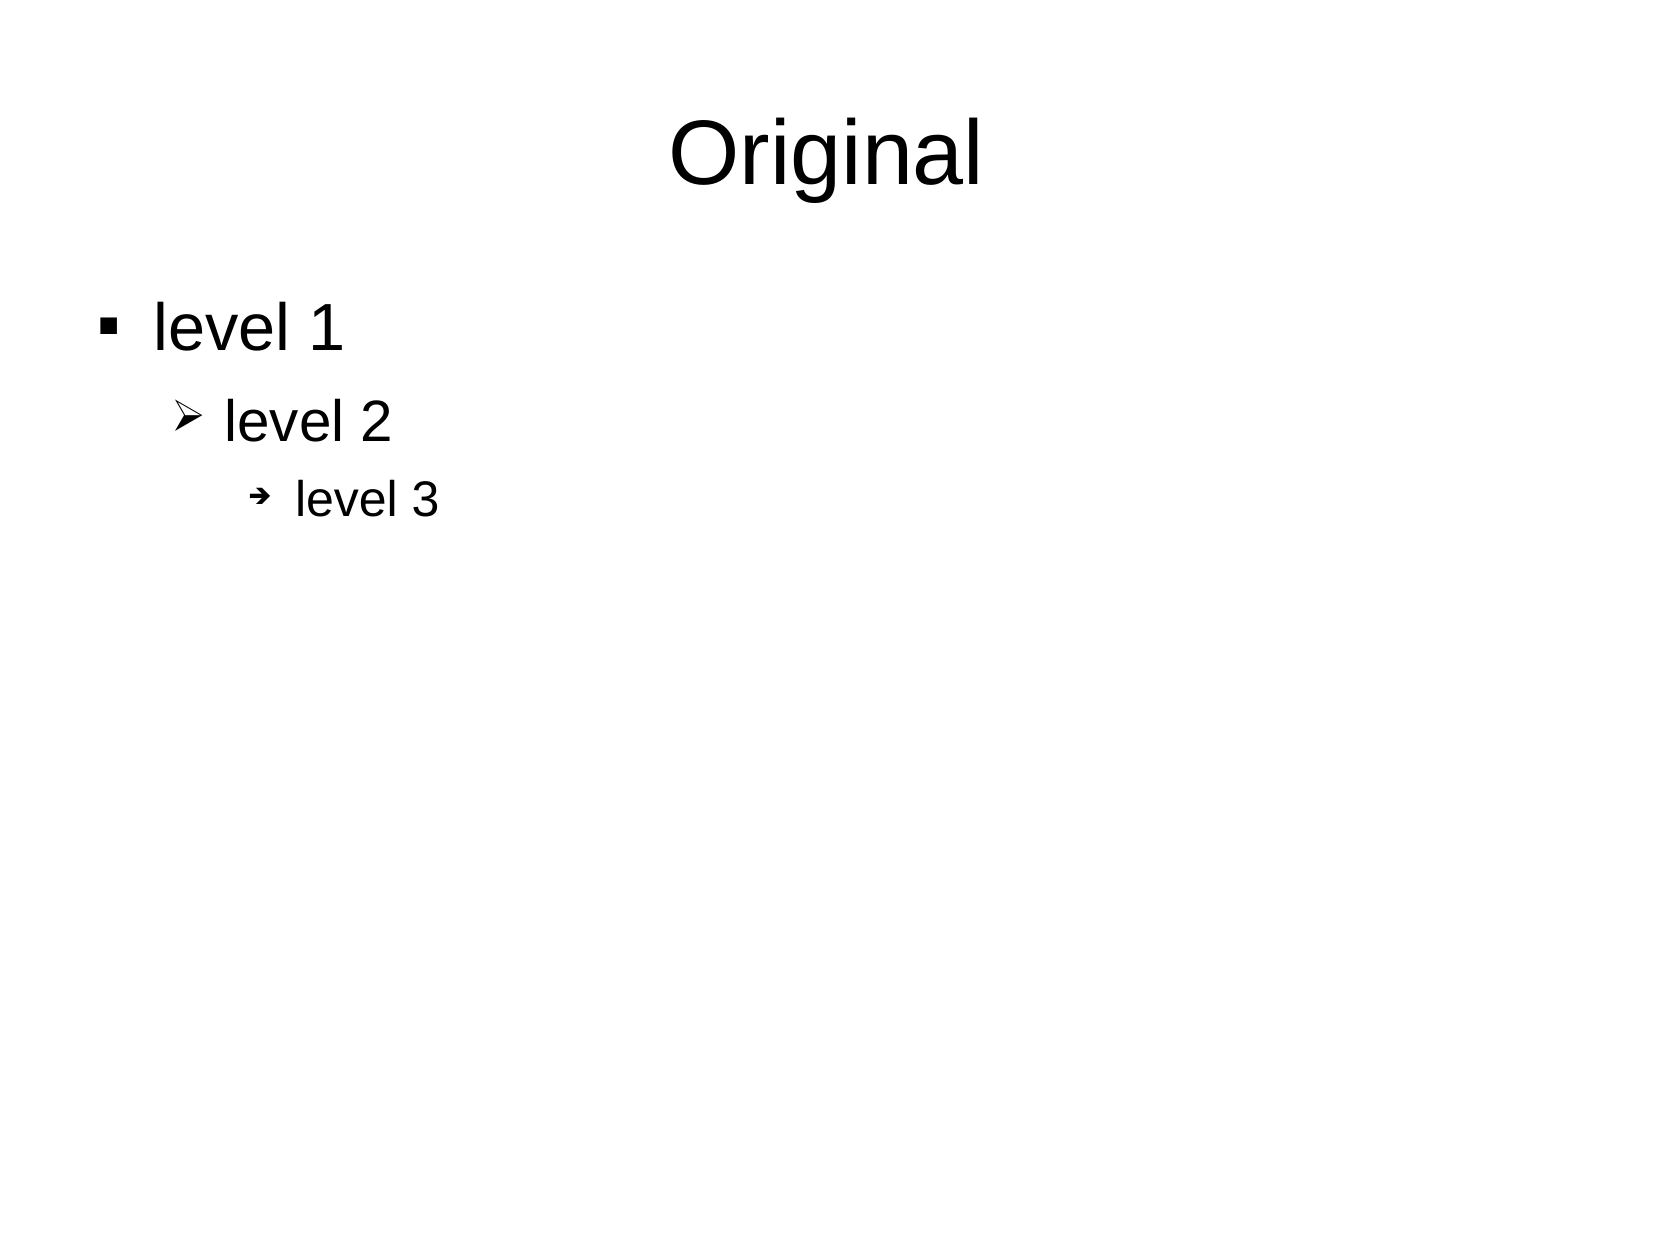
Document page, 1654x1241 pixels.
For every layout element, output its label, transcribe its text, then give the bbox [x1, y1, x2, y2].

list level 1 level 2 level 3 [82, 290, 1571, 1010]
title Original [82, 49, 1571, 257]
